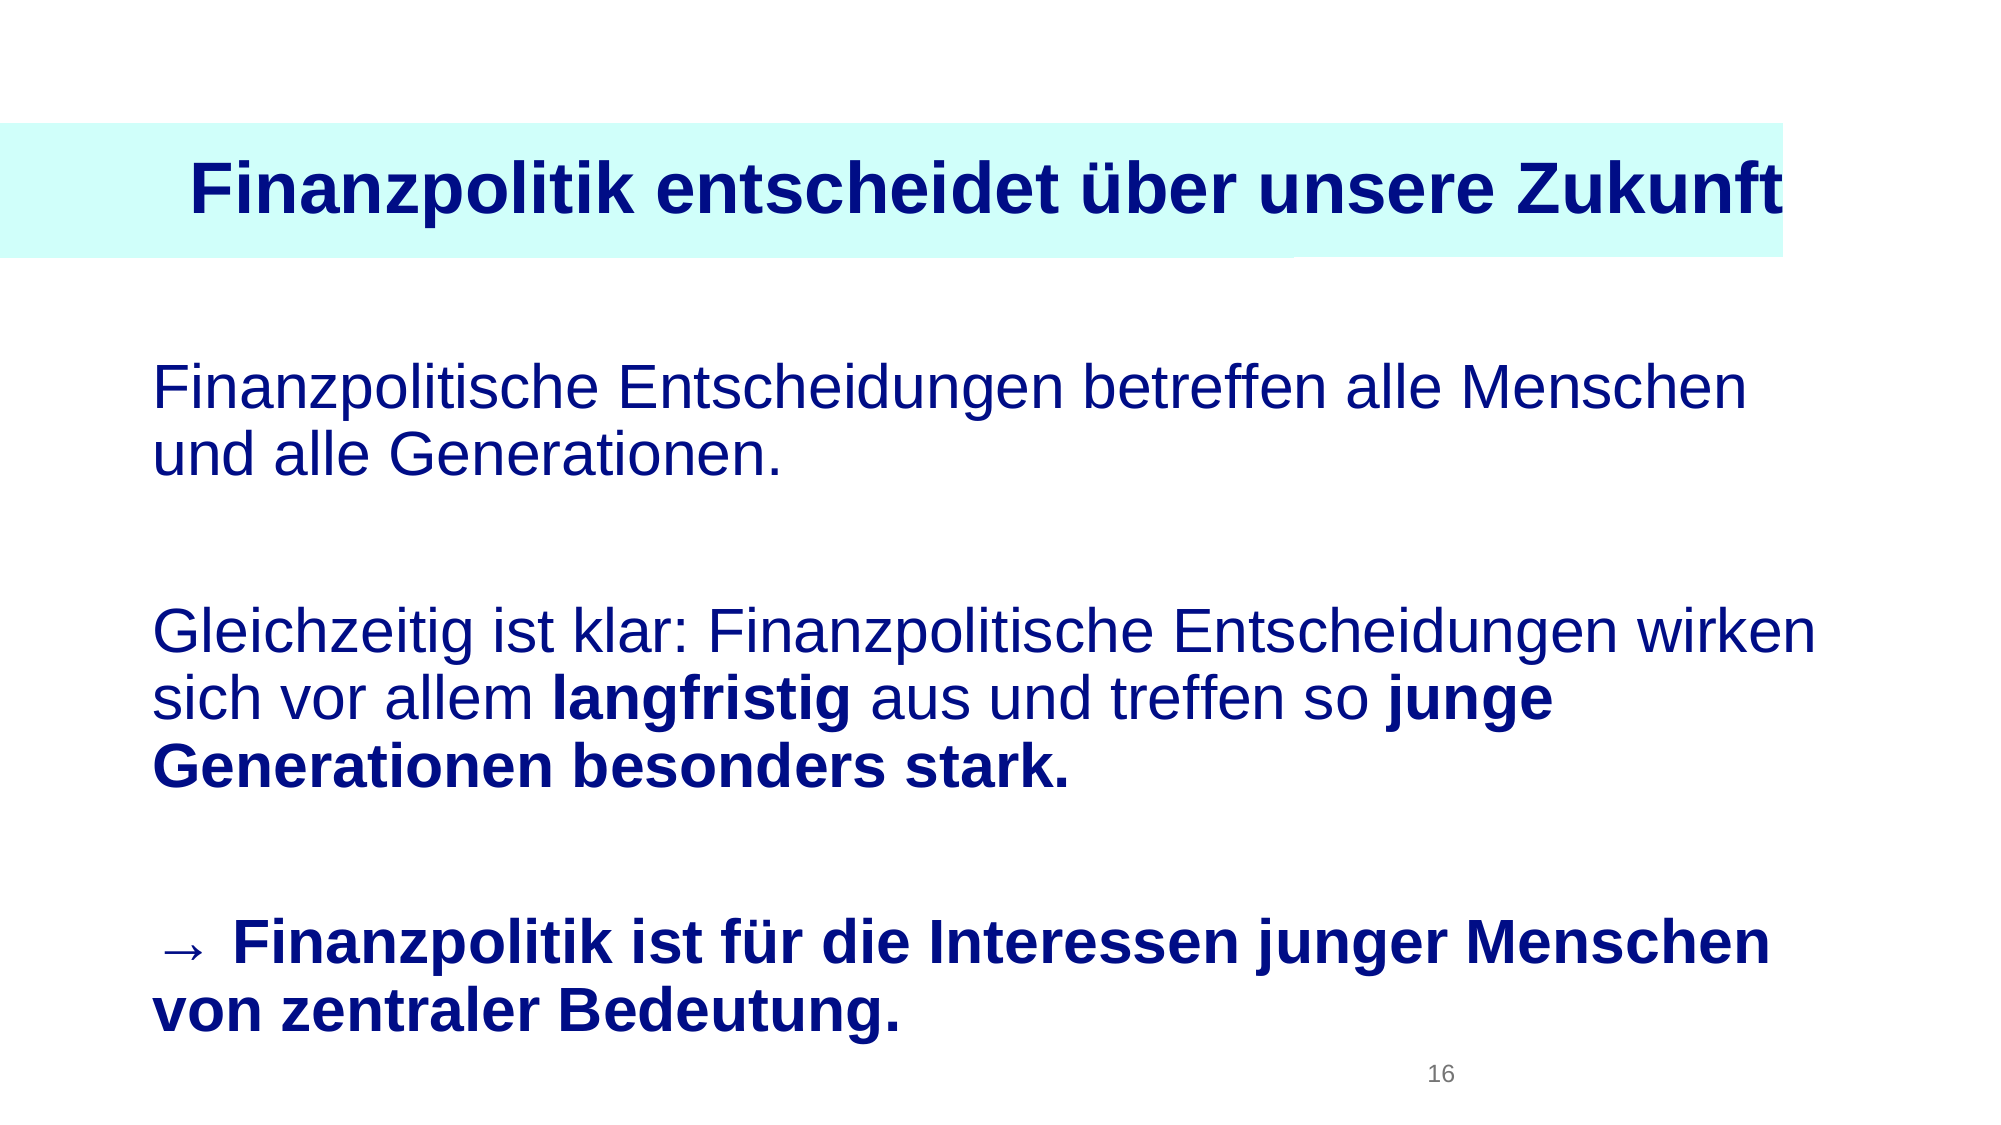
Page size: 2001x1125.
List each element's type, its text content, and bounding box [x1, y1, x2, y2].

list Finanzpolitische Entscheidungen betreffen alle Menschen und alle Generationen. Gleichzeitig ist klar: Finanzpolitische Entscheidungen wirken sich vor allem langfristig aus und treffen so junge Generationen besonders stark. → Finanzpolitik ist für die Interessen junger Menschen von zentraler Bedeutung. [137, 346, 1863, 1061]
text_box [0, 123, 1783, 257]
list Finanzpolitik entscheidet über unsere Zukunft [137, 125, 2000, 254]
